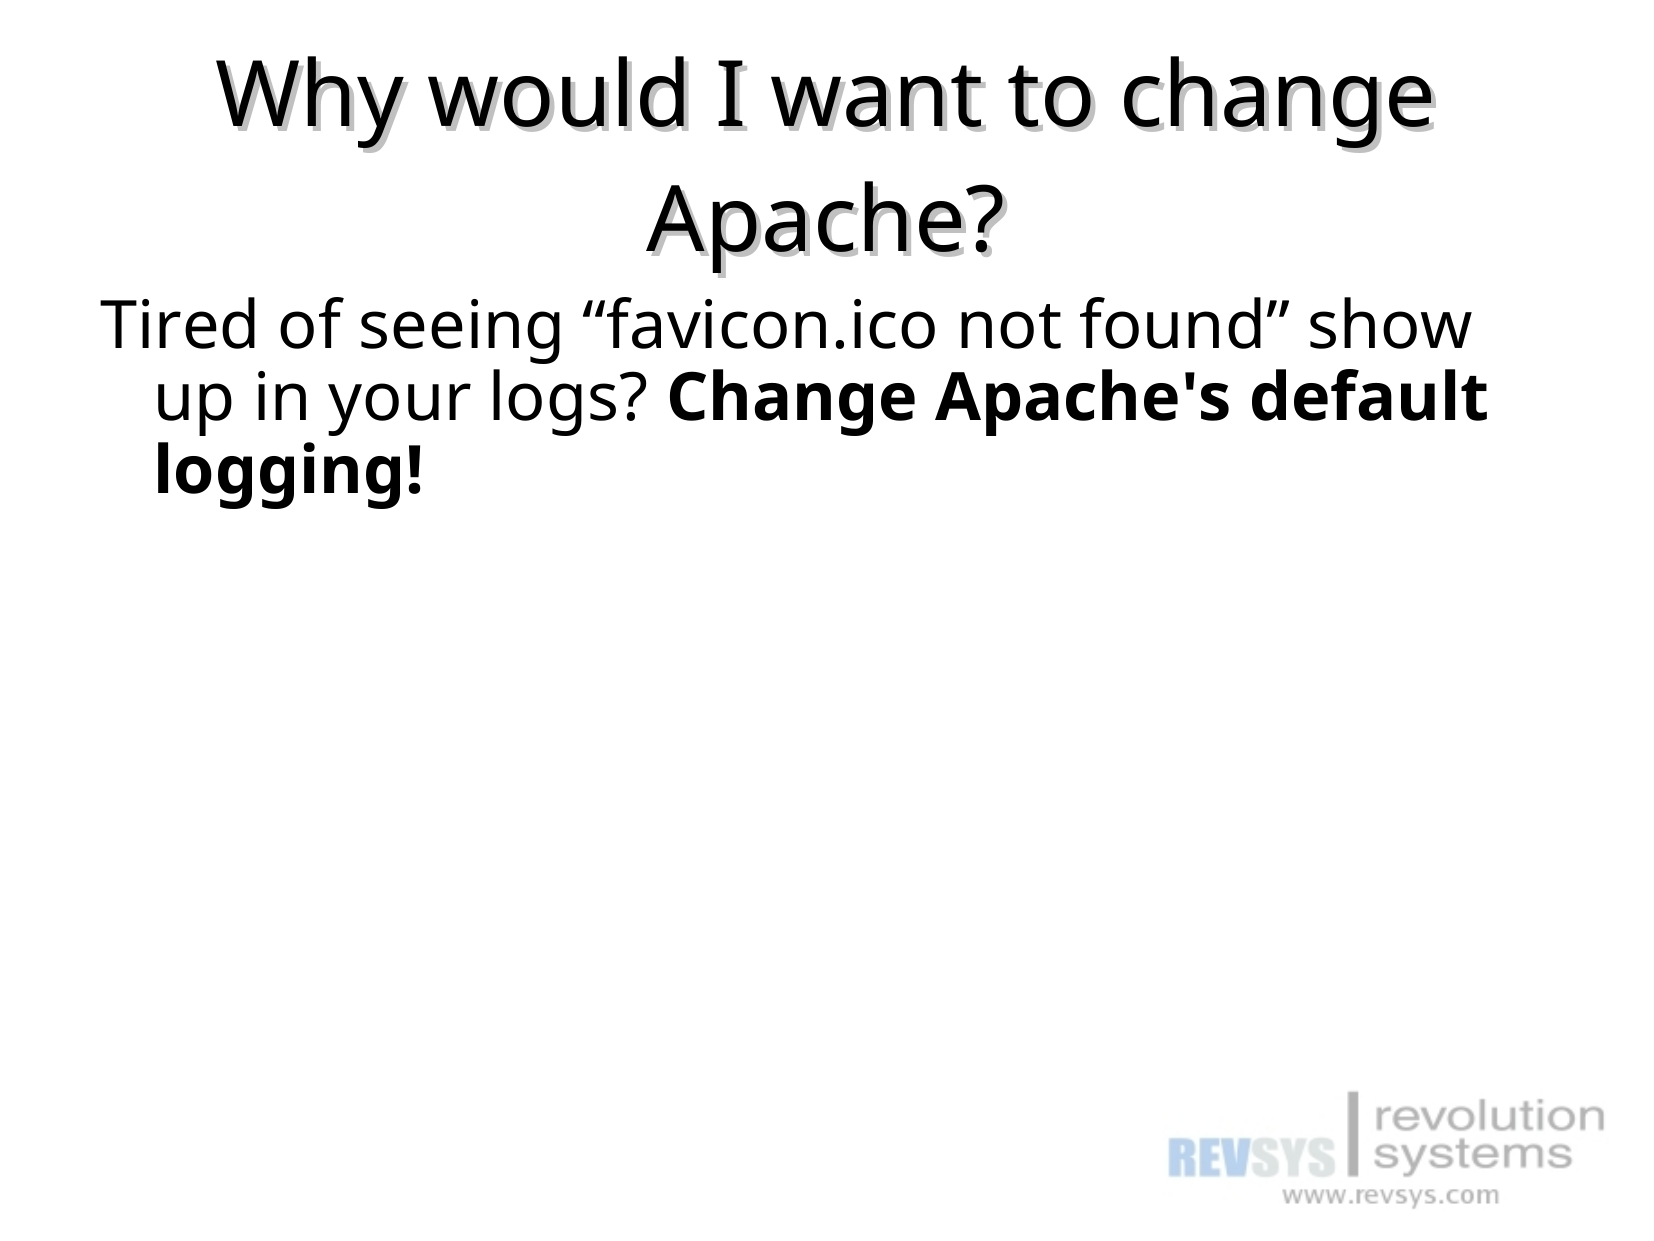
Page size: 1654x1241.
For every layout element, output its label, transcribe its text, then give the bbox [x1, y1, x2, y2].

picture [1162, 1087, 1613, 1211]
title Why would I want to change Apache? [82, 42, 1571, 264]
list Tired of seeing “favicon.ico not found” show up in your logs? Change Apache's default logging! [82, 290, 1571, 1109]
